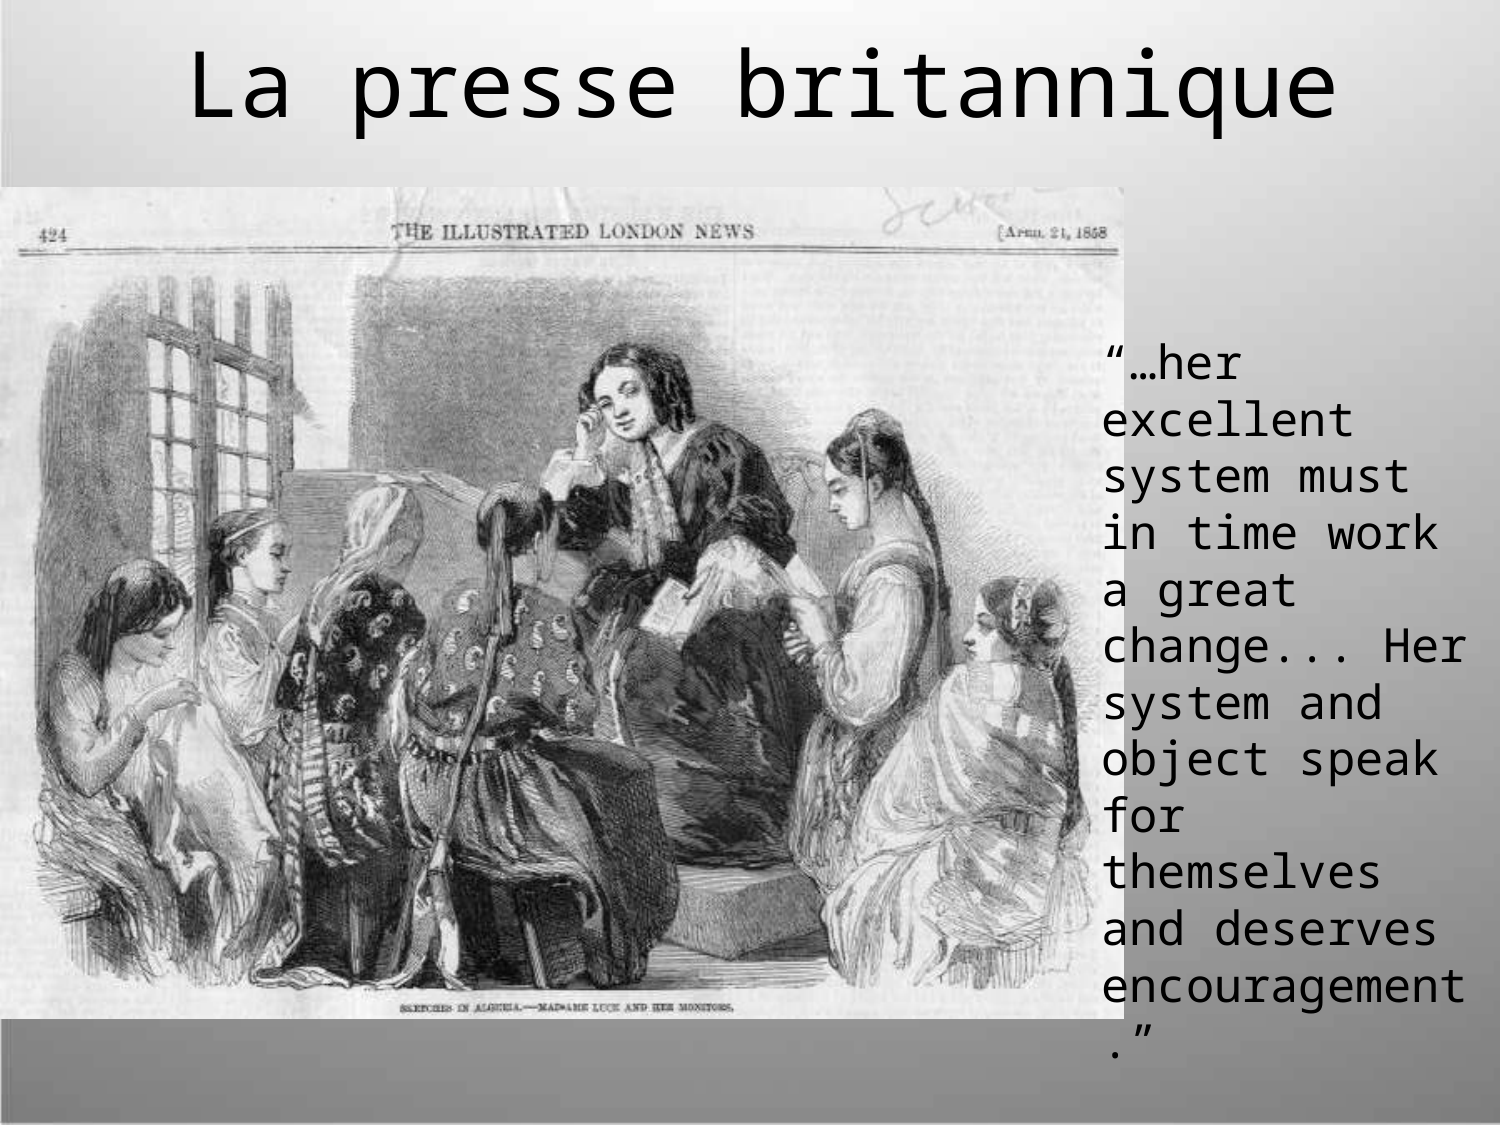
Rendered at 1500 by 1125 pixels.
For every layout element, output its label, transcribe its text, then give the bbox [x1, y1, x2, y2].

list “…her excellent system must in time work a great change... Her system and object speak for themselves and deserves encouragement.” [1037, 324, 1500, 1088]
title La presse britannique [137, 0, 1388, 163]
picture [0, 0, 1500, 1125]
